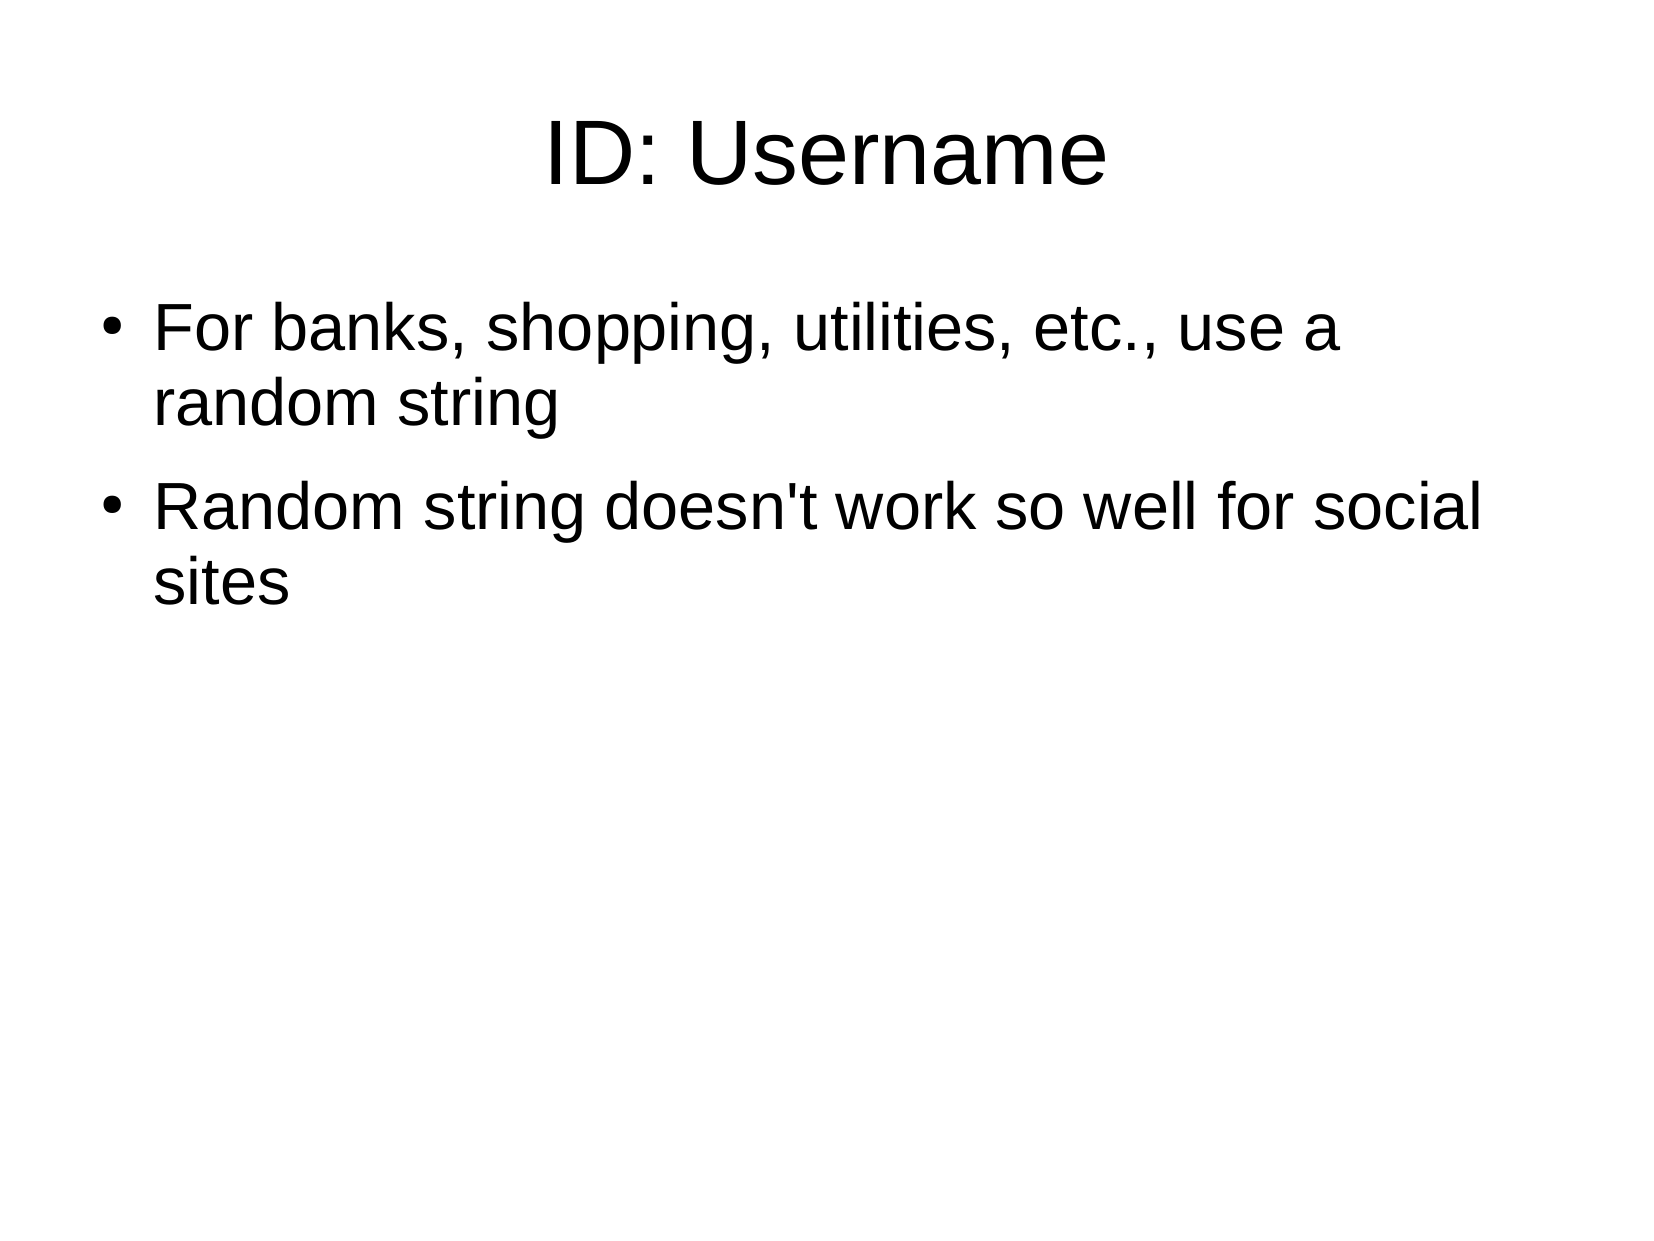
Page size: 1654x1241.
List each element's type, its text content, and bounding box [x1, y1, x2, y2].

list For banks, shopping, utilities, etc., use a random string Random string doesn't work so well for social sites [82, 290, 1538, 1010]
title ID: Username [82, 49, 1571, 257]
